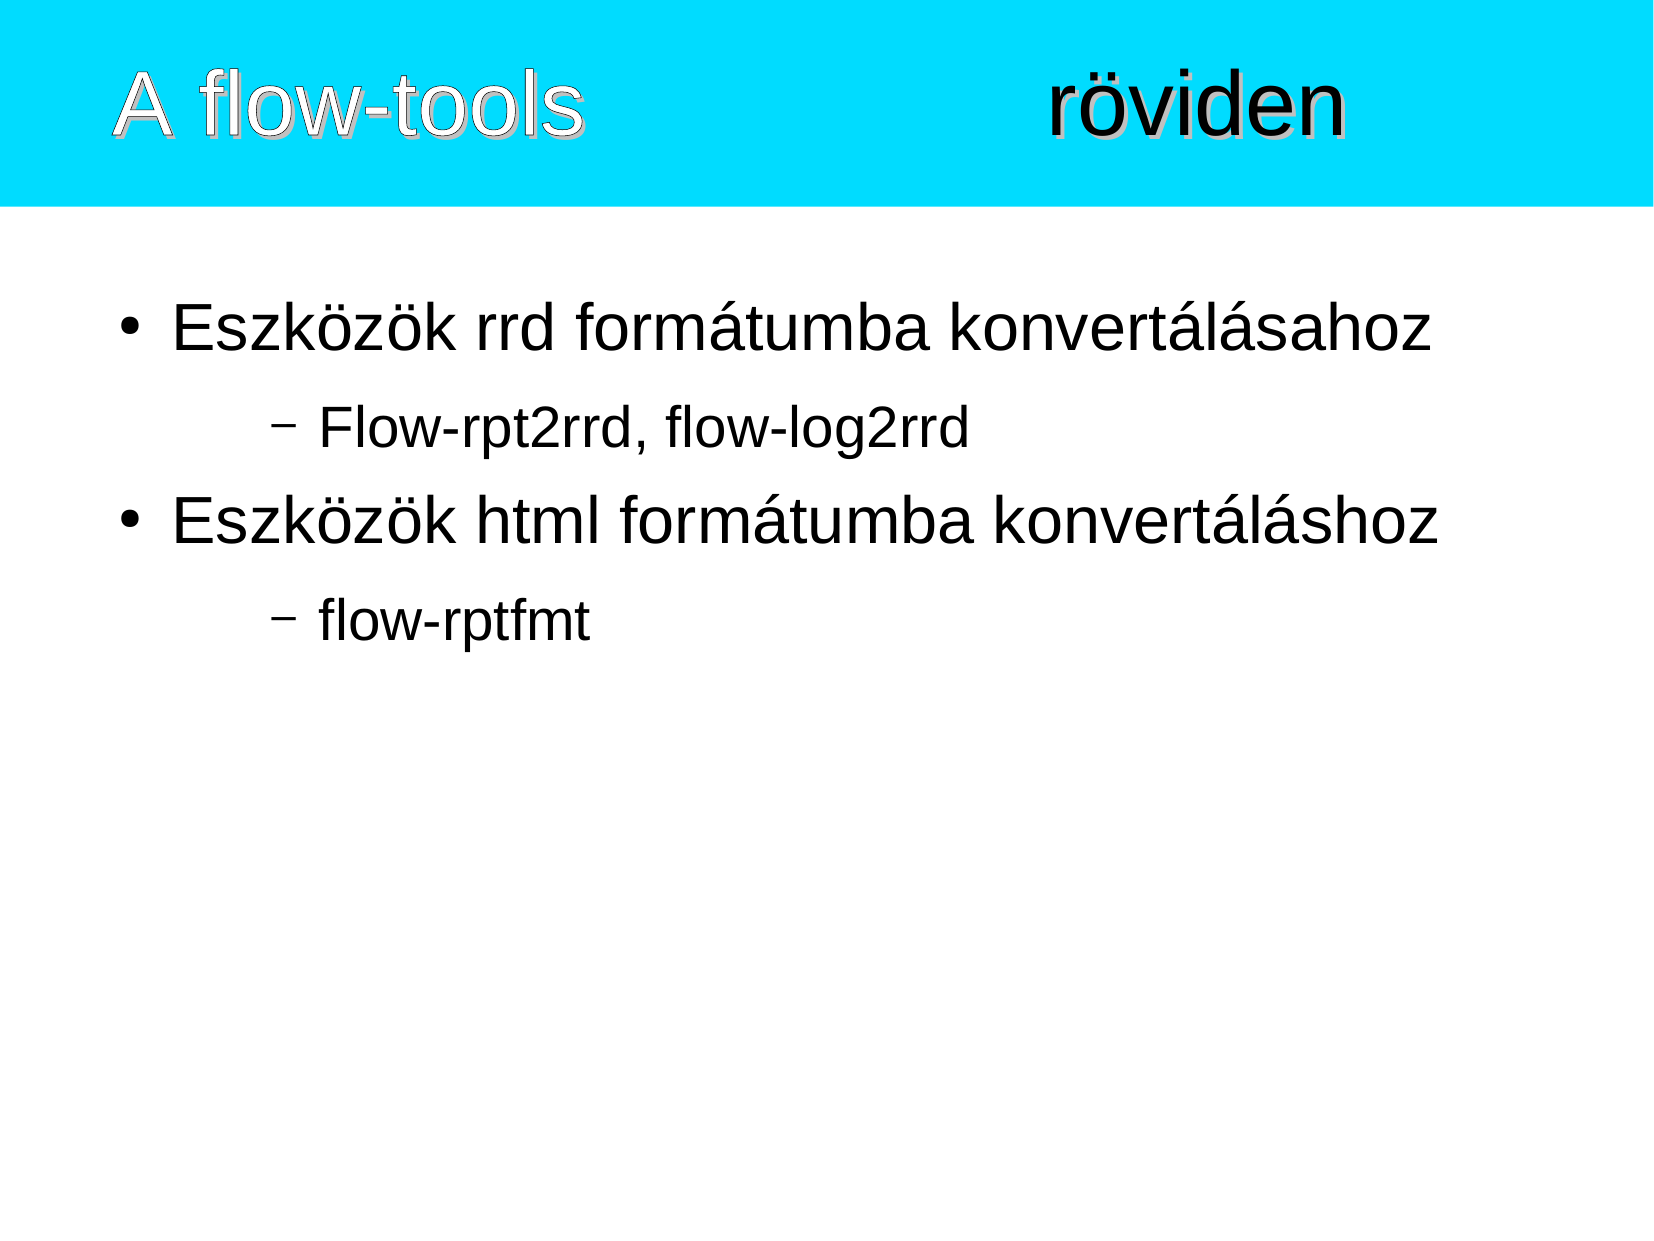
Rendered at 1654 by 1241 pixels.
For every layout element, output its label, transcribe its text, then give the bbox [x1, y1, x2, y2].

list Eszközök rrd formátumba konvertálásahoz Flow-rpt2rrd, flow-log2rrd Eszközök html formátumba konvertáláshoz flow-rptfmt [82, 290, 1571, 1109]
title A flow-tools röviden [0, 0, 1654, 207]
